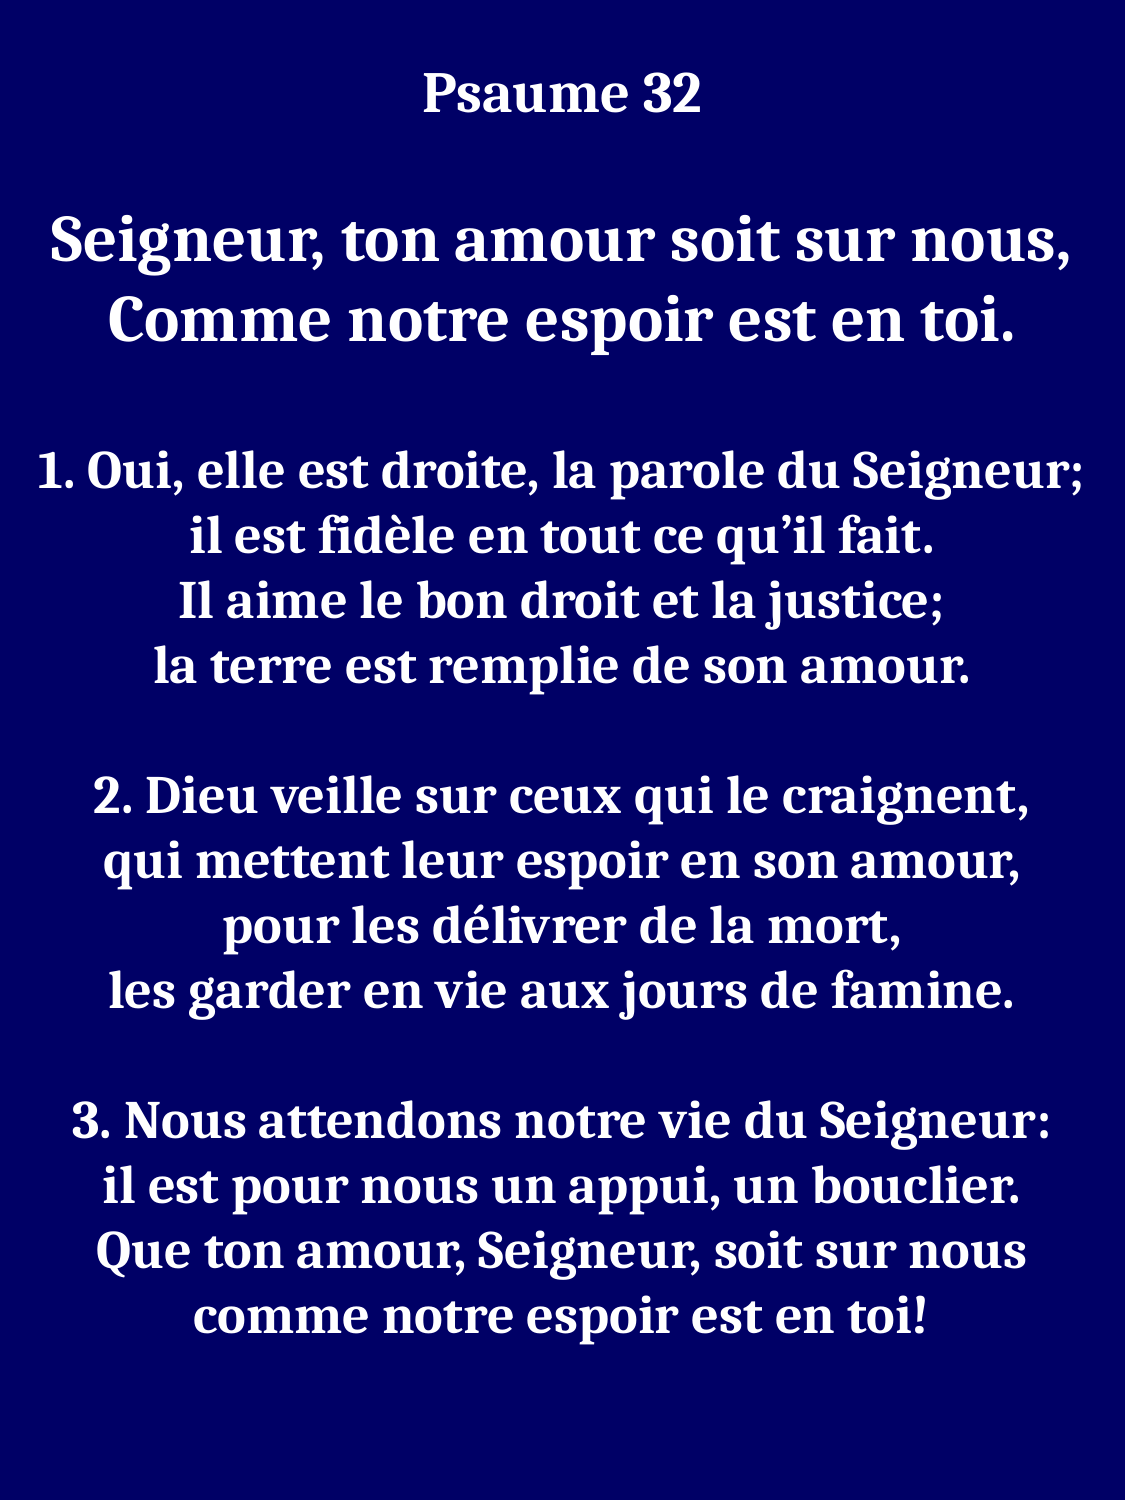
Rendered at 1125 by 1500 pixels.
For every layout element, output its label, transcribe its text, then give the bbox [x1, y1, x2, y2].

text_box Psaume 32 Seigneur, ton amour soit sur nous, Comme notre espoir est en toi. 1. Oui, elle est droite, la parole du Seigneur; il est fidèle en tout ce qu’il fait. Il aime le bon droit et la justice; la terre est remplie de son amour. 2. Dieu veille sur ceux qui le craignent, qui mettent leur espoir en son amour, pour les délivrer de la mort, les garder en vie aux jours de famine. 3. Nous attendons notre vie du Seigneur: il est pour nous un appui, un bouclier. Que ton amour, Seigneur, soit sur nous comme notre espoir est en toi! [0, 47, 1125, 1154]
